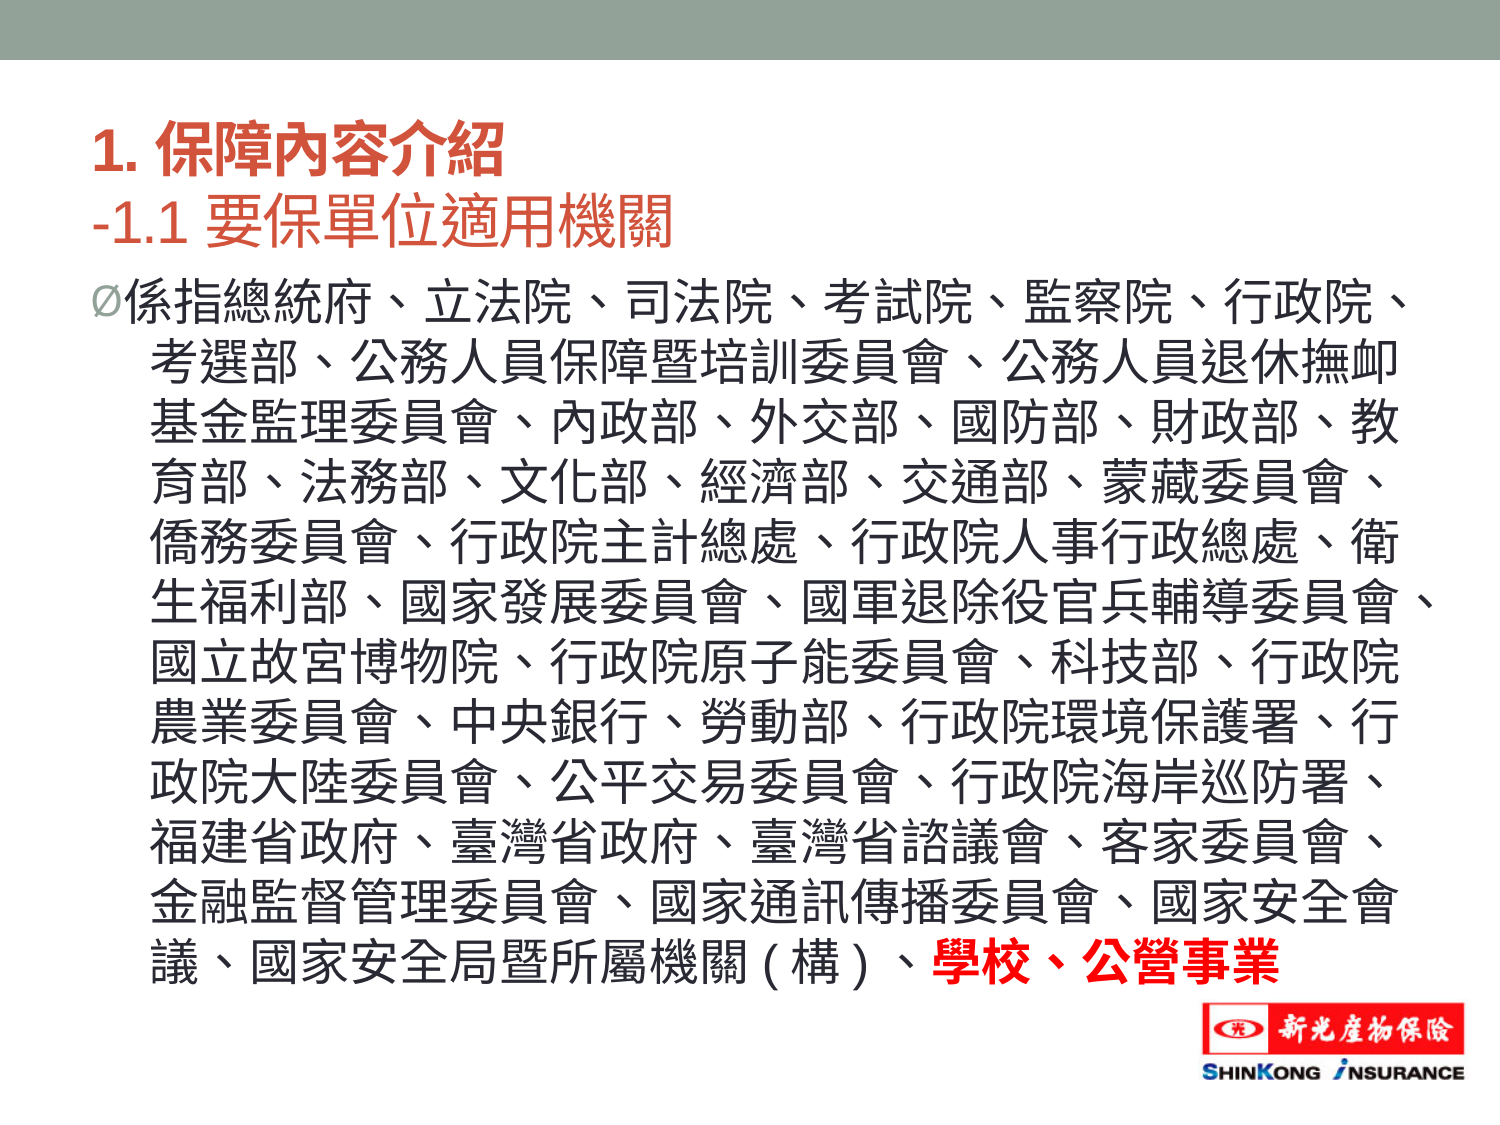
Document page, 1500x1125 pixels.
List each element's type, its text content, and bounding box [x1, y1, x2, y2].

list 係指總統府、立法院、司法院、考試院、監察院、行政院、考選部、公務人員保障暨培訓委員會、公務人員退休撫卹基金監理委員會、內政部、外交部、國防部、財政部、教育部、法務部、文化部、經濟部、交通部、蒙藏委員會、僑務委員會、行政院主計總處、行政院人事行政總處、衛生福利部、國家發展委員會、國軍退除役官兵輔導委員會、國立故宮博物院、行政院原子能委員會、科技部、行政院農業委員會、中央銀行、勞動部、行政院環境保護署、行政院大陸委員會、公平交易委員會、行政院海岸巡防署、福建省政府、臺灣省政府、臺灣省諮議會、客家委員會、金融監督管理委員會、國家通訊傳播委員會、國家安全會議、國家安全局暨所屬機關(構)、學校、公營事業 [75, 262, 1426, 1063]
title 1.保障內容介紹 -1.1要保單位適用機關 [76, 101, 1427, 265]
